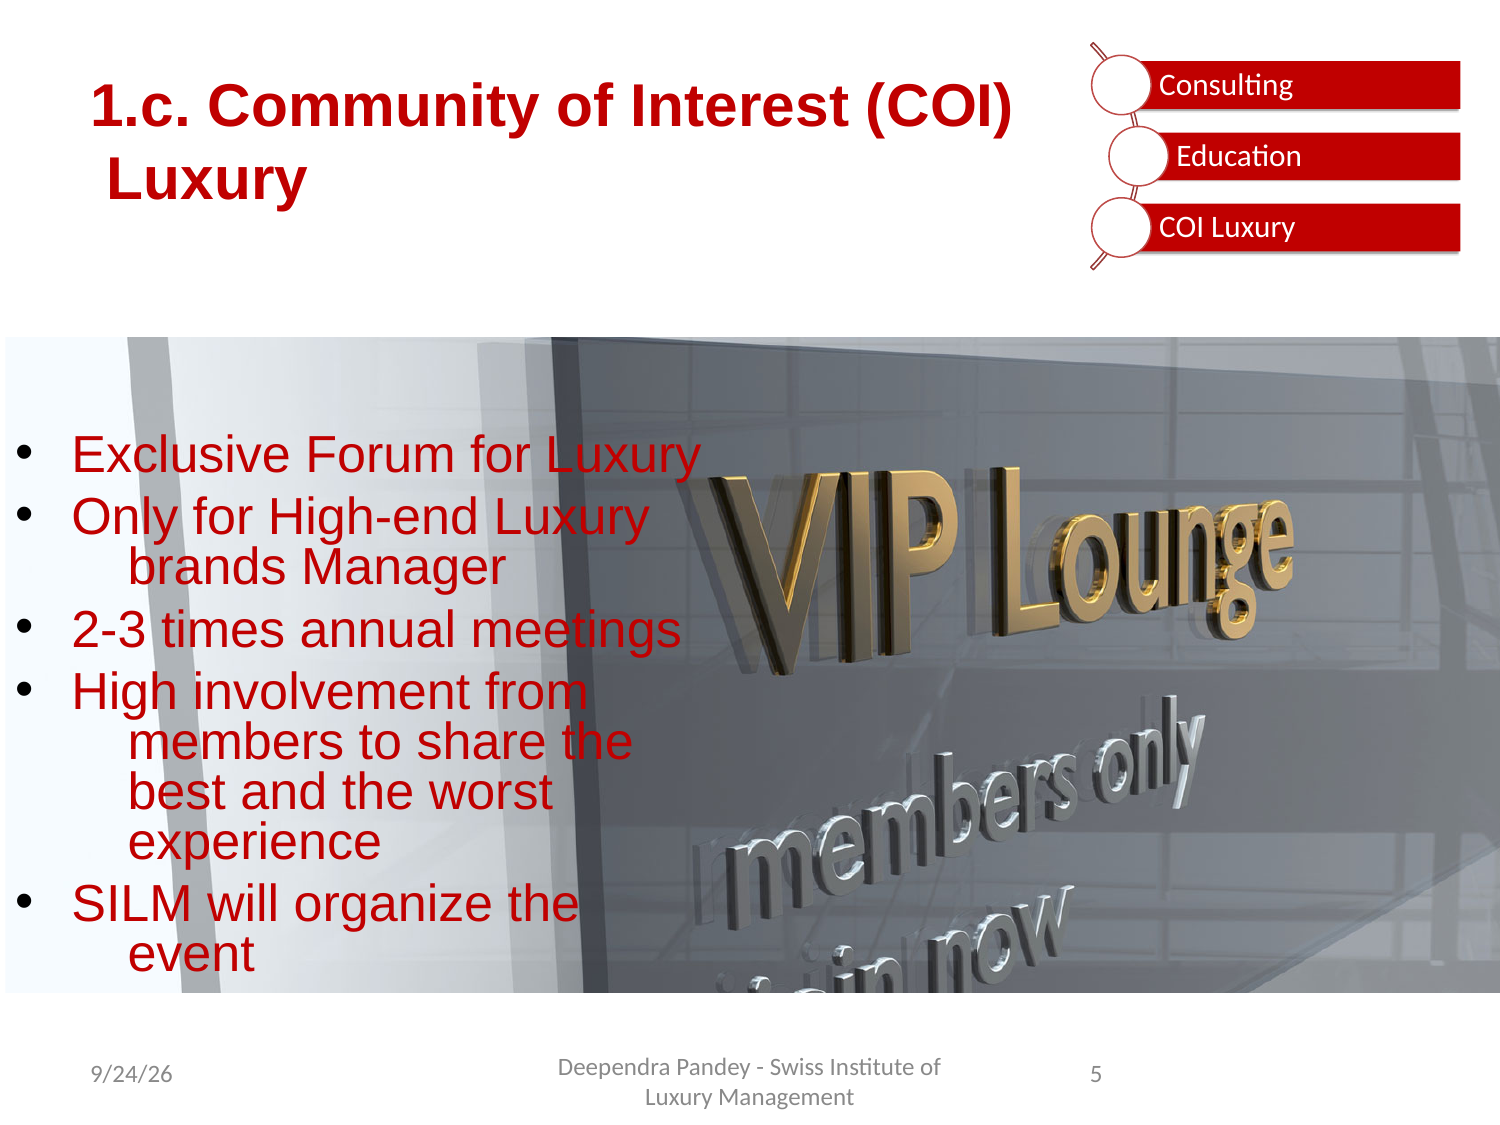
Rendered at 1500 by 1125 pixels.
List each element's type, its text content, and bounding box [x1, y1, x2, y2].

text_box Education [1157, 132, 1461, 181]
title 1.c. Community of Interest (COI) Luxury [75, 45, 1075, 233]
text_box [1074, 1042, 1426, 1103]
text_box Deependra Pandey - Swiss Institute of Luxury Management [512, 1042, 988, 1103]
text_box [1091, 197, 1152, 258]
text_box [1091, 55, 1152, 115]
text_box 6 July 2013 [75, 1042, 426, 1103]
text_box COI Luxury [1140, 203, 1461, 252]
picture [5, 337, 1500, 993]
text_box [1108, 126, 1169, 186]
list Exclusive Forum for Luxury Only for High-end Luxury brands Manager 2-3 times annual meetings High involvement from members to share the best and the worst experience SILM will organize the event [0, 425, 731, 1076]
text_box Consulting [1141, 61, 1461, 109]
